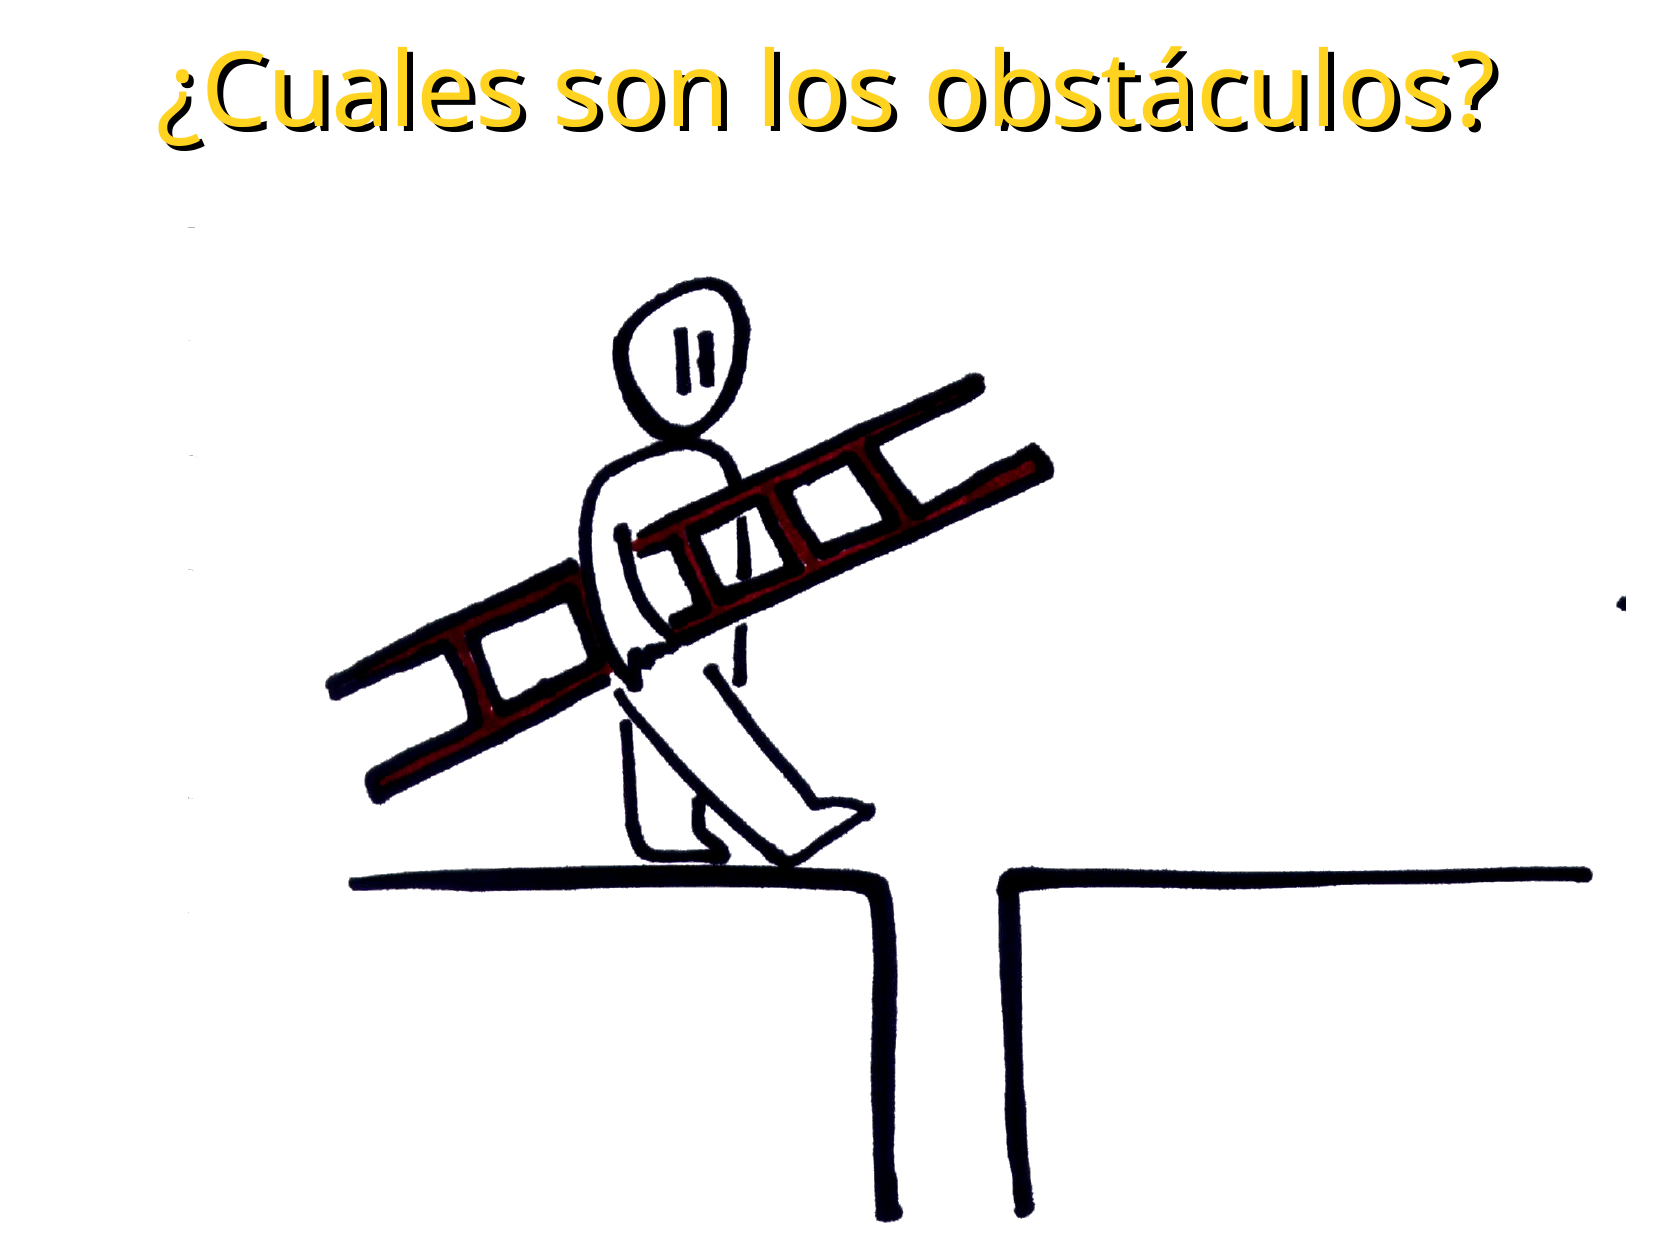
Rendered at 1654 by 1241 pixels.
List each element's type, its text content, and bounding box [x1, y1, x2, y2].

title ¿Cuales son los obstáculos? [82, 0, 1571, 189]
picture [188, 200, 1626, 1241]
